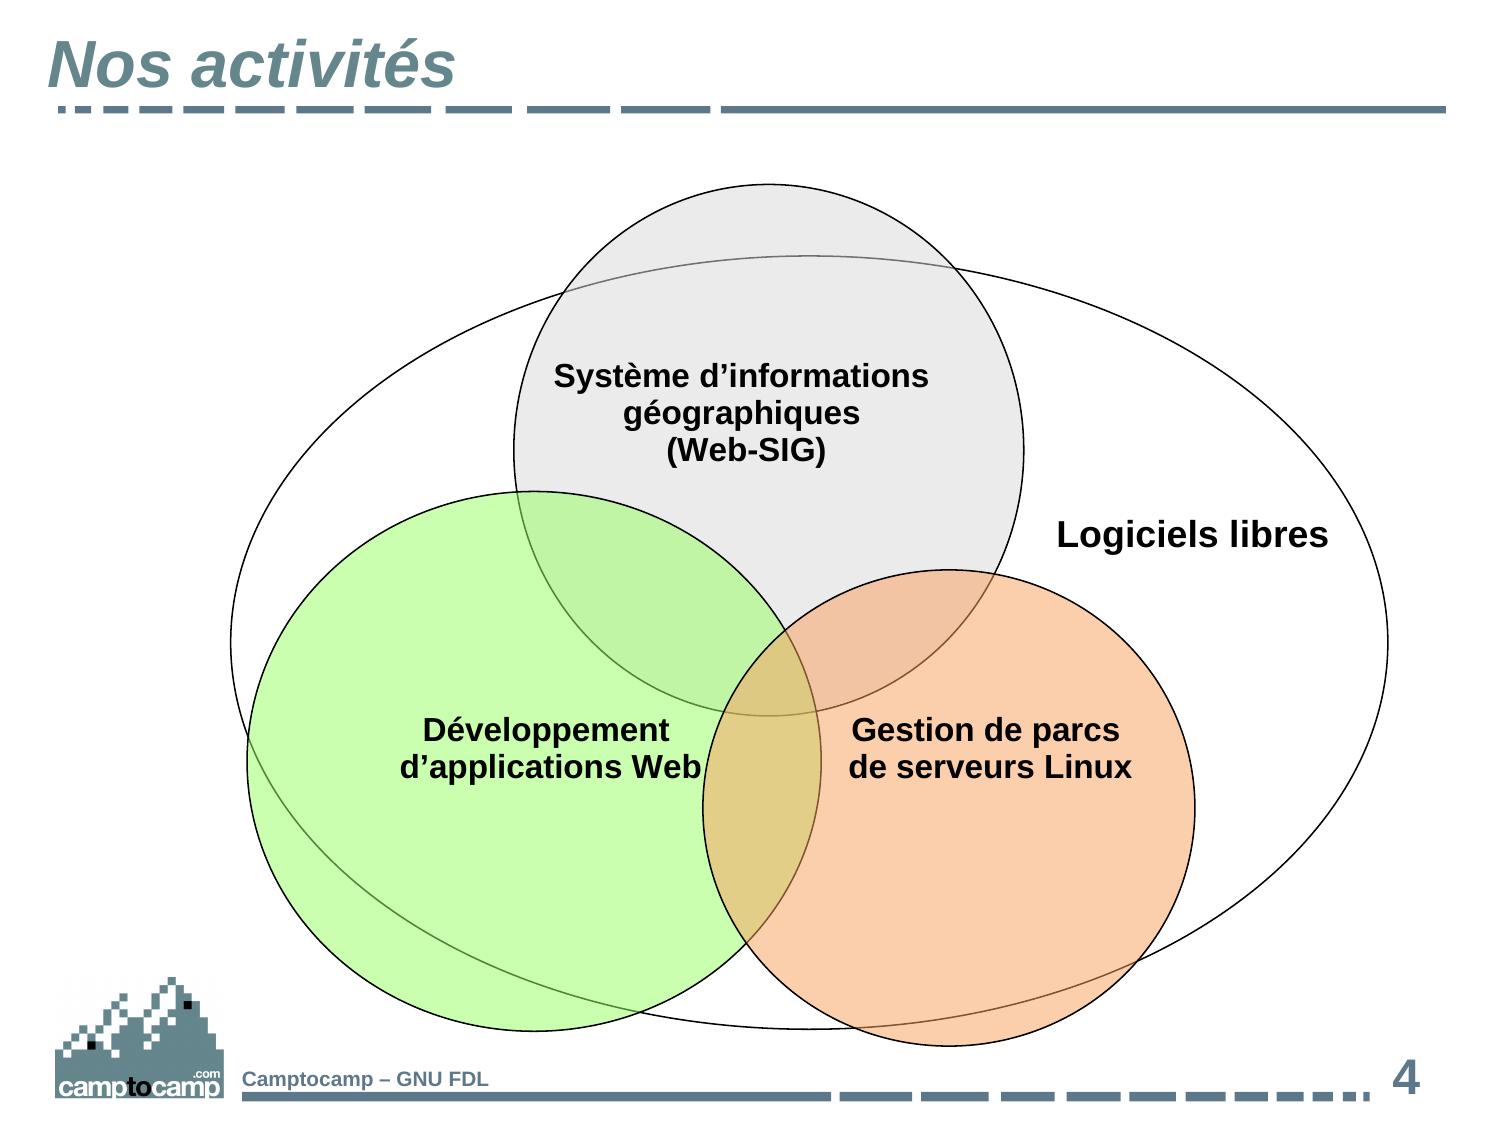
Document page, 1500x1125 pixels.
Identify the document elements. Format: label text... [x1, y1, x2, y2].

text_box Développement d’applications Web [384, 704, 718, 794]
text_box Système d’informations géographiques (Web-SIG) [538, 350, 955, 477]
text_box Gestion de parcs de serveurs Linux [833, 704, 1148, 794]
text_box Logiciels libres [1041, 506, 1345, 564]
text_box [247, 184, 1195, 1047]
title Nos activités [47, 10, 1447, 116]
picture [55, 977, 224, 1101]
